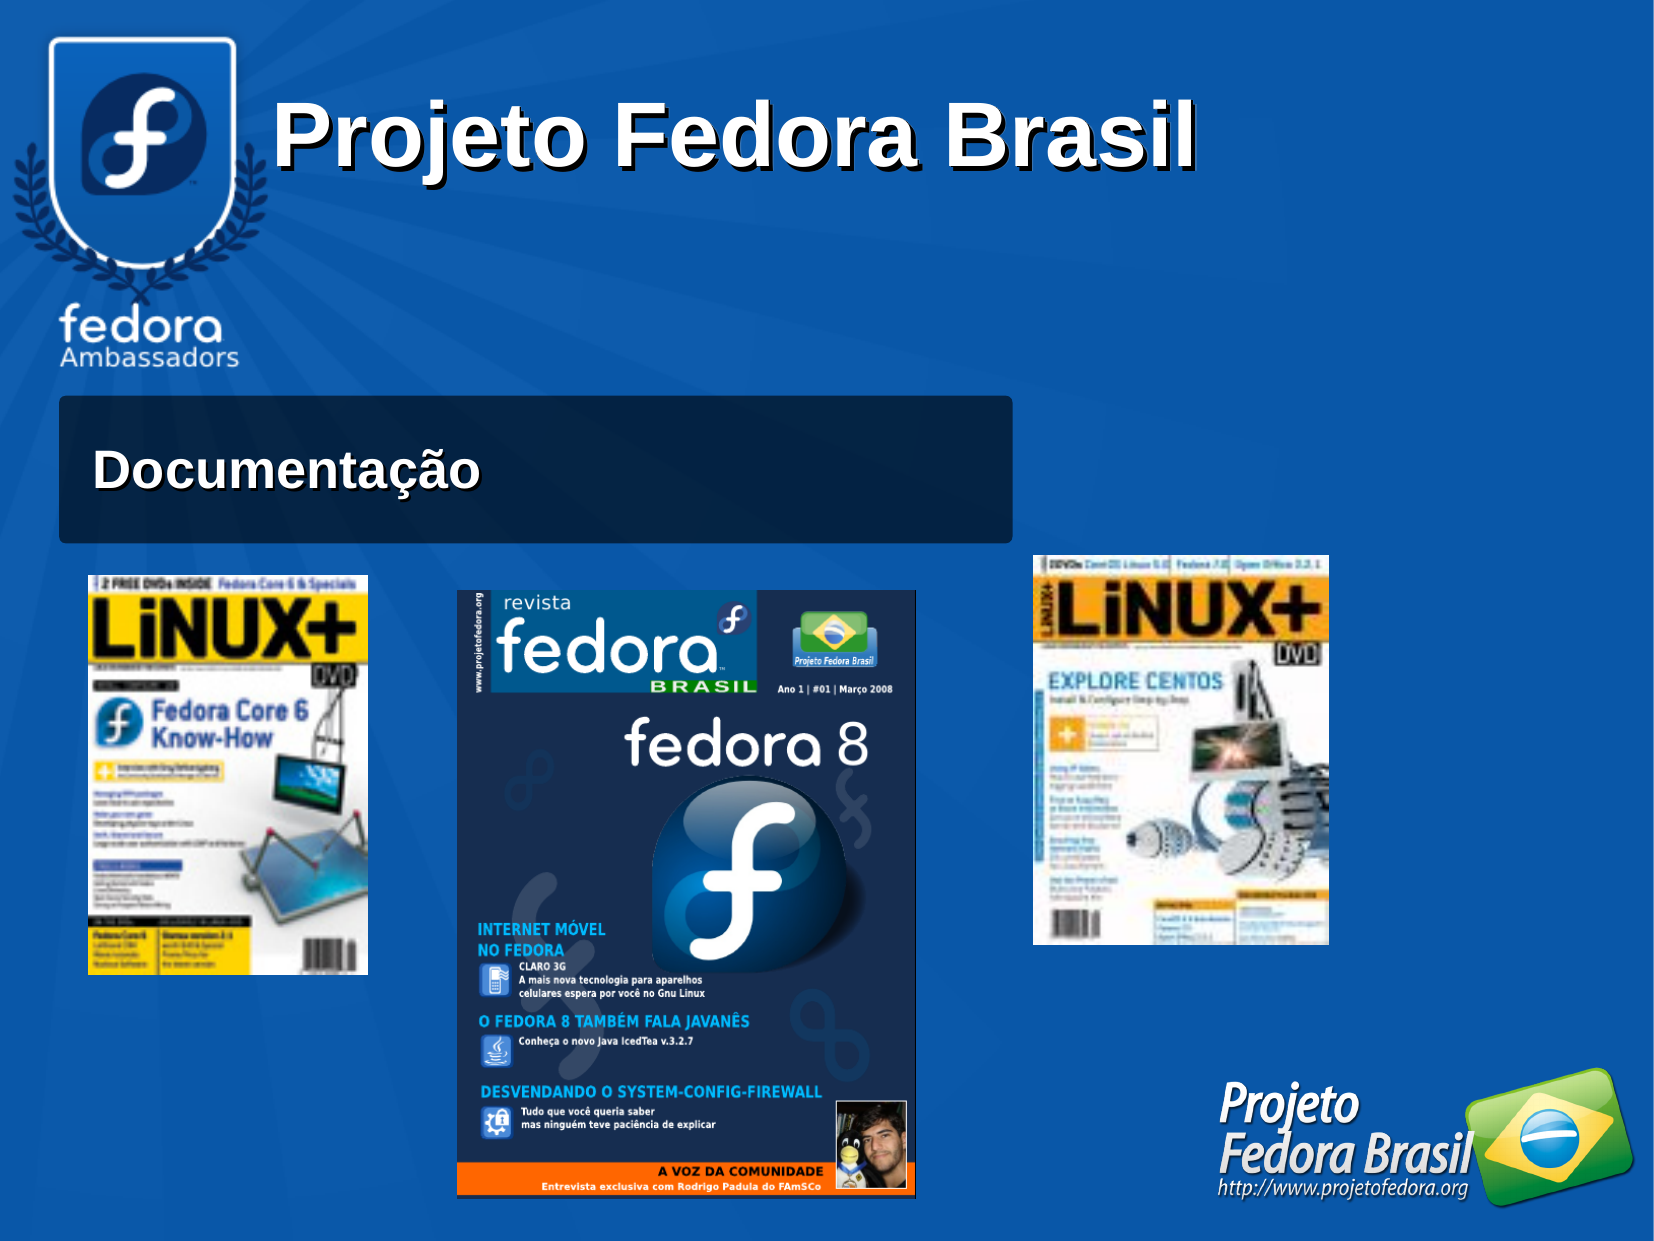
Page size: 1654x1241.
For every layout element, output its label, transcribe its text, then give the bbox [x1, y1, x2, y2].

picture [0, 0, 1654, 1241]
title Projeto Fedora Brasil [271, 39, 1654, 232]
text_box [59, 395, 1013, 544]
list Documentação [75, 439, 1201, 1152]
